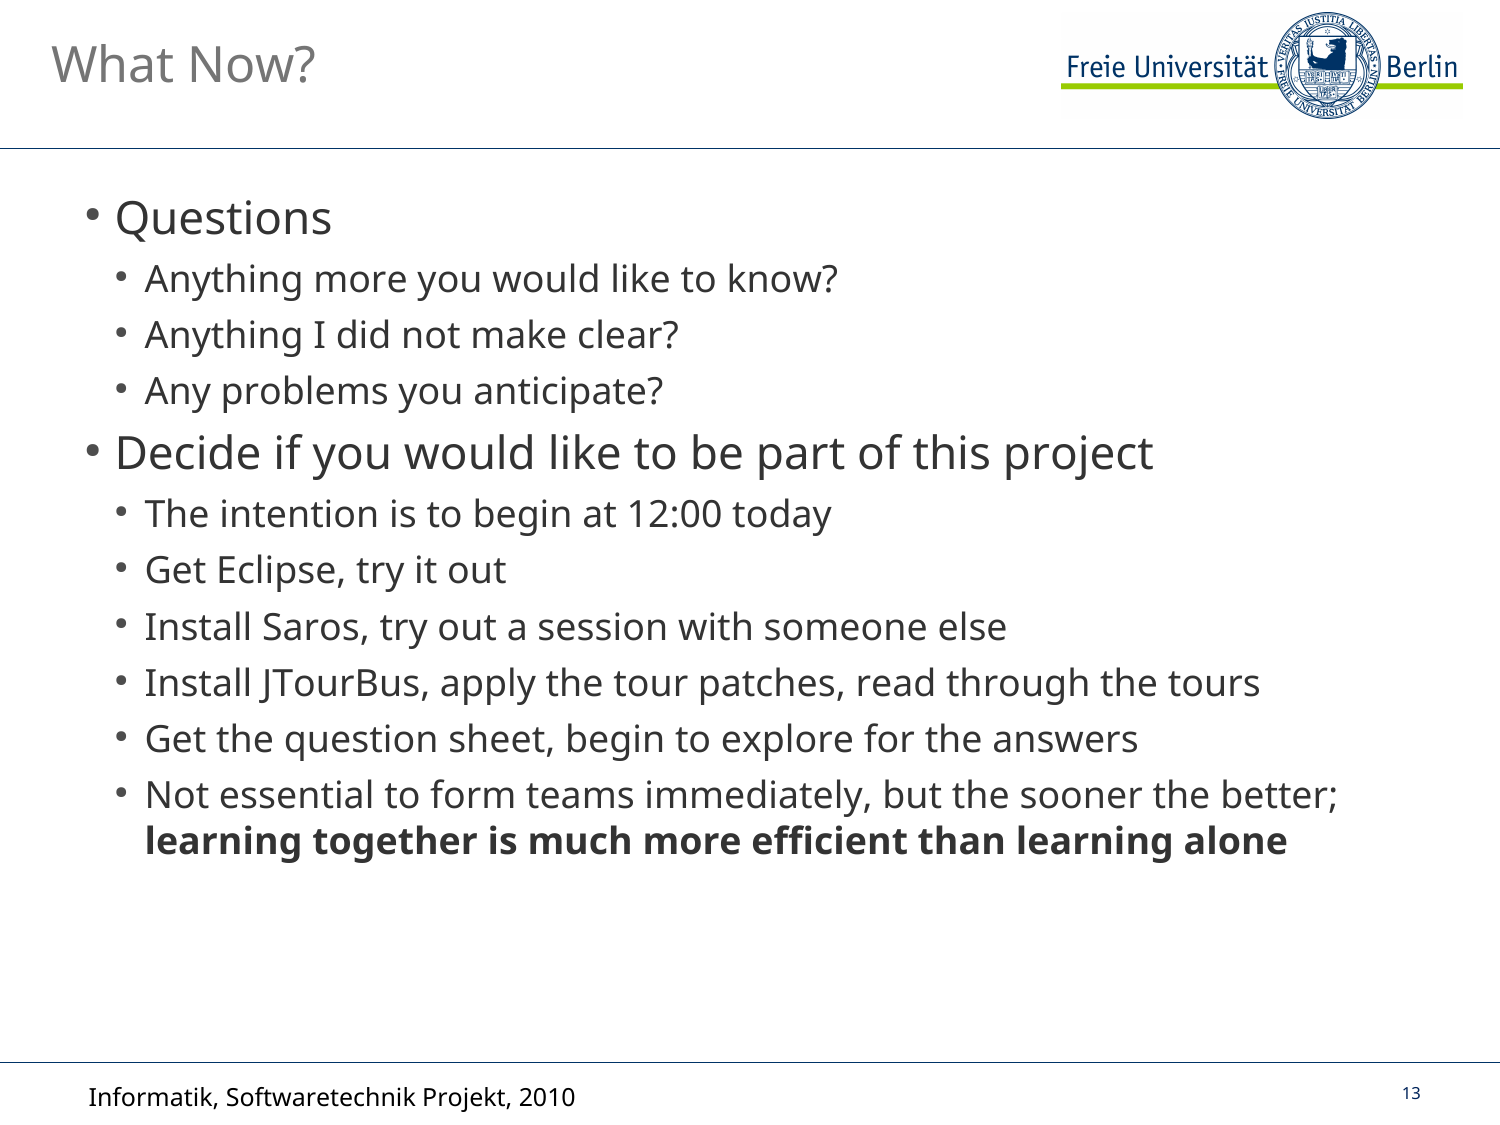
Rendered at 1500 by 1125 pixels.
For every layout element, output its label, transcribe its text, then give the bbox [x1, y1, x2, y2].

title What Now? [51, 37, 1238, 93]
list Questions Anything more you would like to know? Anything I did not make clear? Any problems you anticipate? Decide if you would like to be part of this project The intention is to begin at 12:00 today Get Eclipse, try it out Install Saros, try out a session with someone else Install JTourBus, apply the tour patches, read through the tours Get the question sheet, begin to explore for the answers Not essential to form teams immediately, but the sooner the better; learning together is much more efficient than learning alone [54, 187, 1426, 931]
picture [1061, 12, 1463, 119]
